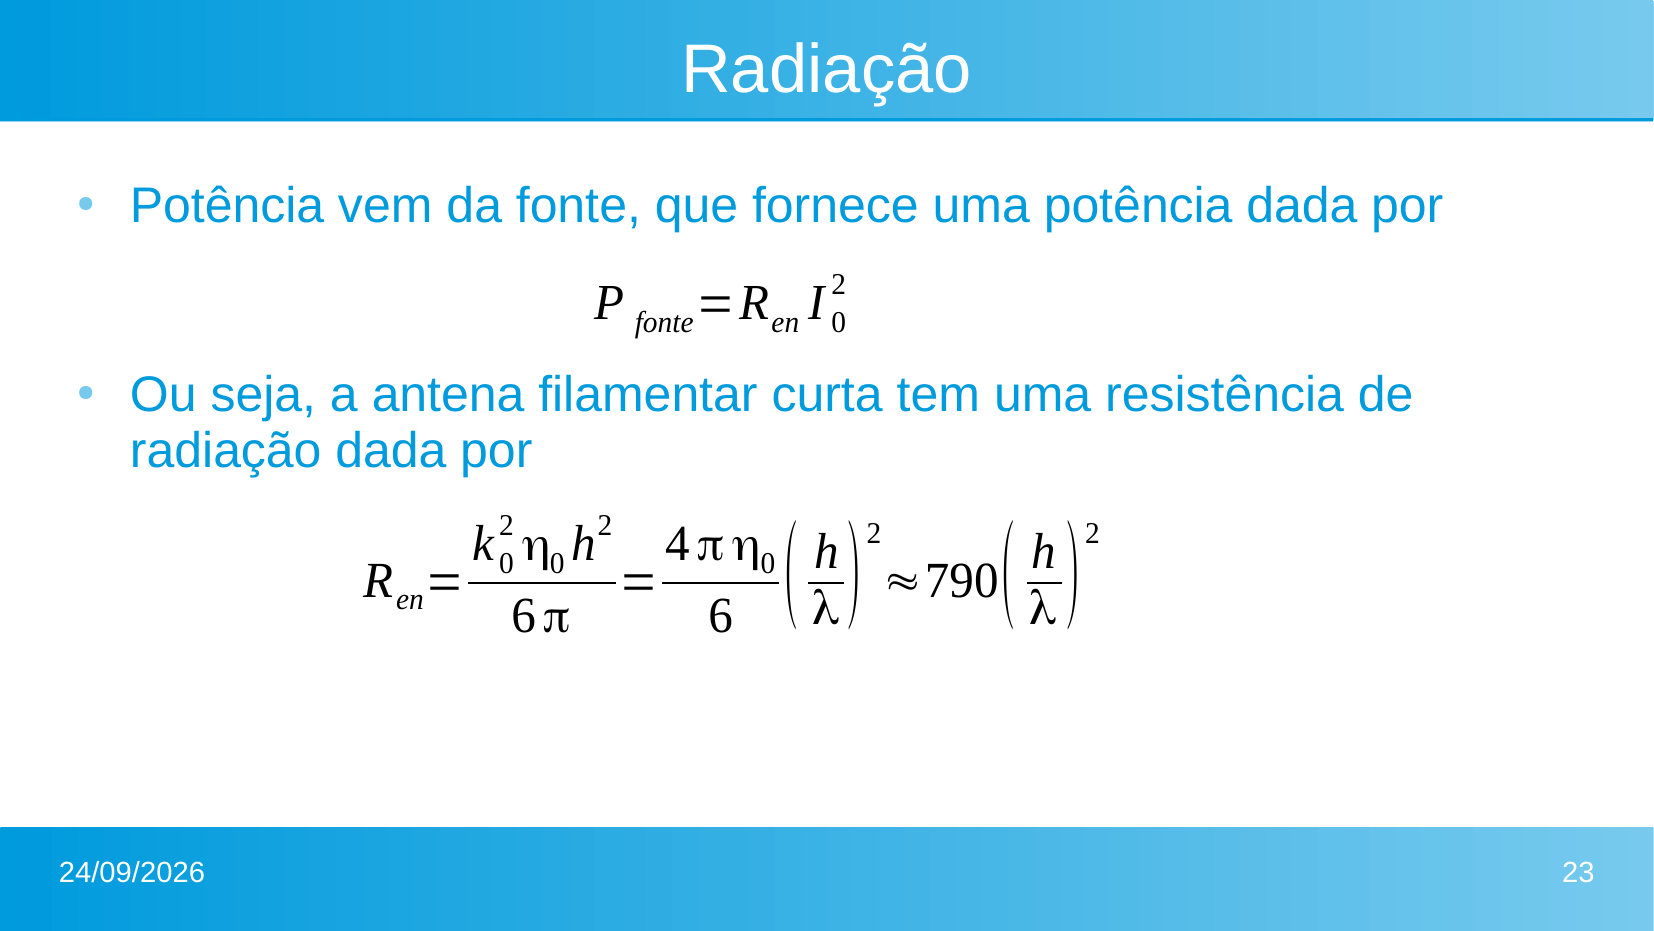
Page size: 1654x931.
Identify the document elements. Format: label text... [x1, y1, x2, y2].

chart [354, 508, 1106, 643]
title Radiação [59, 29, 1595, 108]
list Potência vem da fonte, que fornece uma potência dada por Ou seja, a antena filamentar curta tem uma resistência de radiação dada por [59, 177, 1595, 768]
chart [585, 267, 853, 339]
